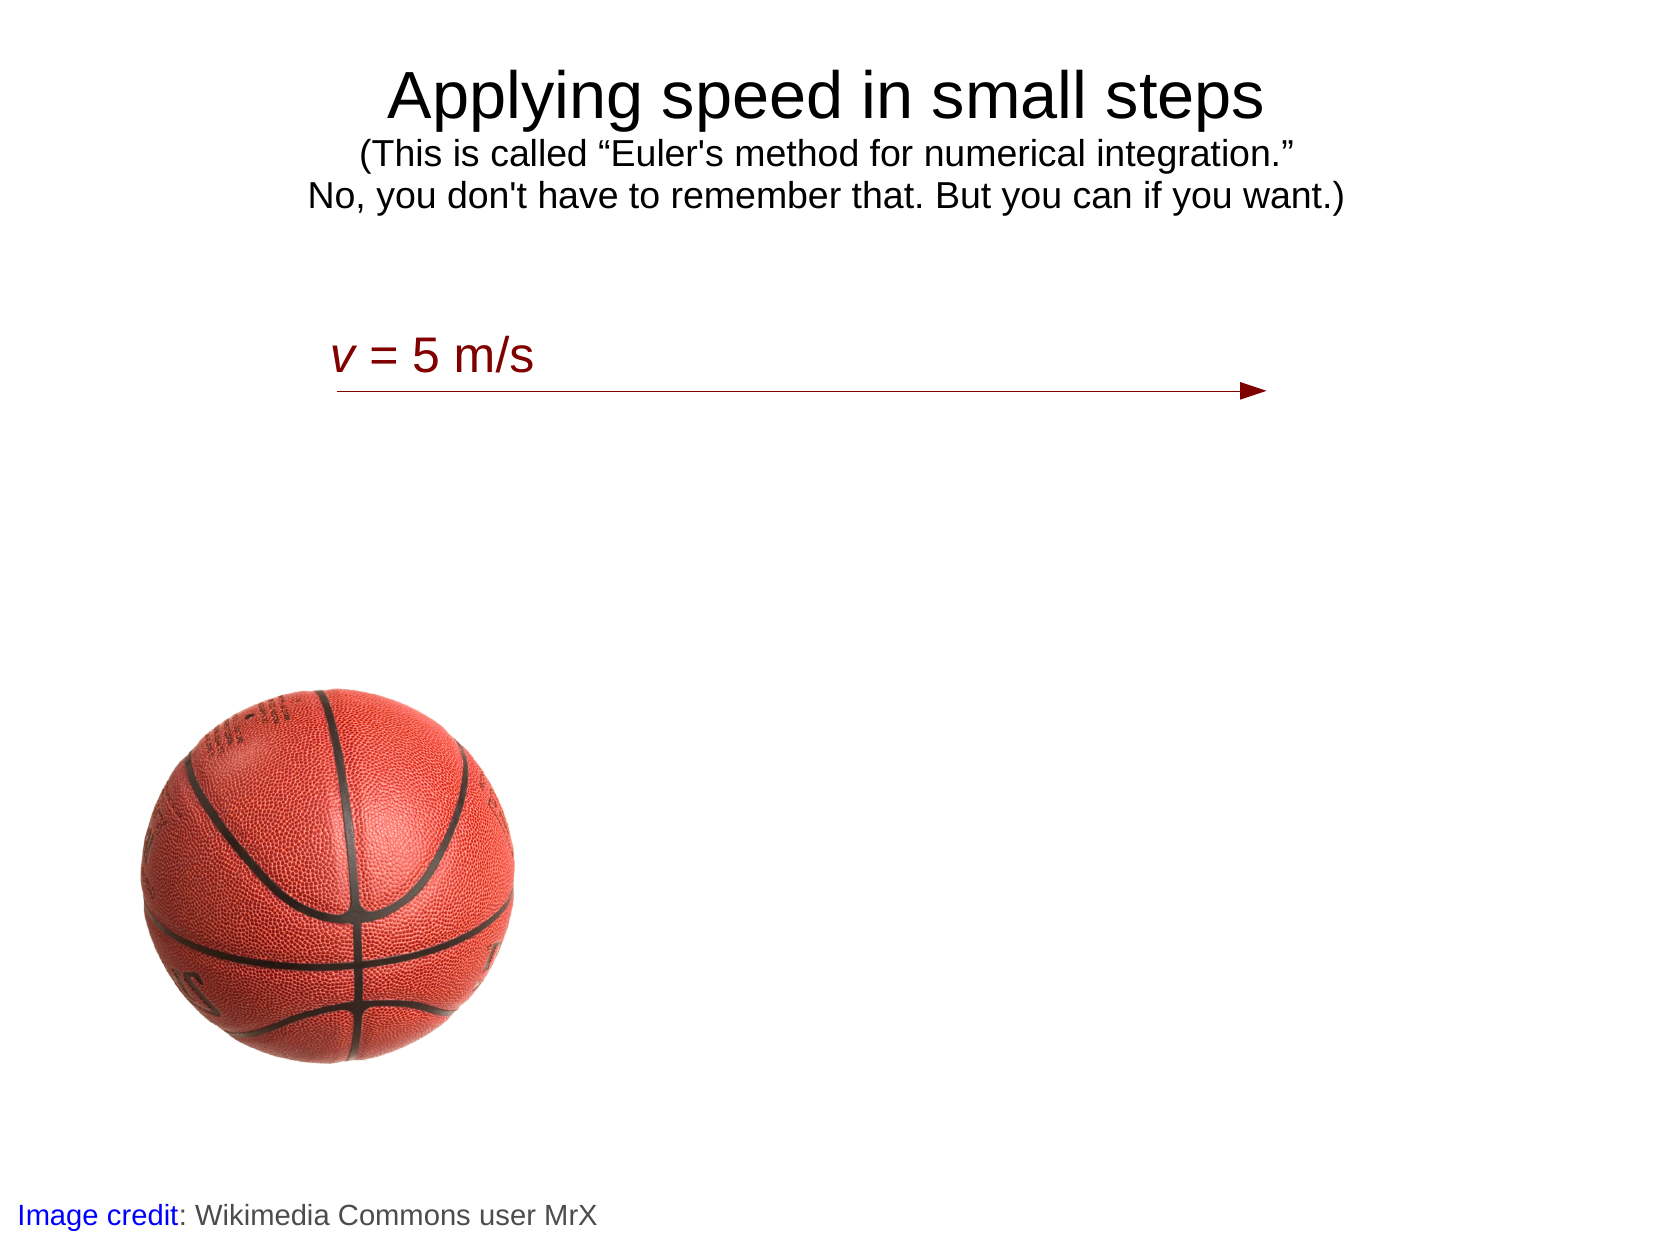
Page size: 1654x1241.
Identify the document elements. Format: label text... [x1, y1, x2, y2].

text_box Image credit: Wikimedia Commons user MrX [2, 1191, 1163, 1240]
subtitle Applying speed in small steps (This is called “Euler's method for numerical integration.” No, you don't have to remember that. But you can if you want.) [82, 49, 1571, 226]
picture [140, 688, 515, 1064]
text_box v = 5 m/s [315, 319, 676, 391]
